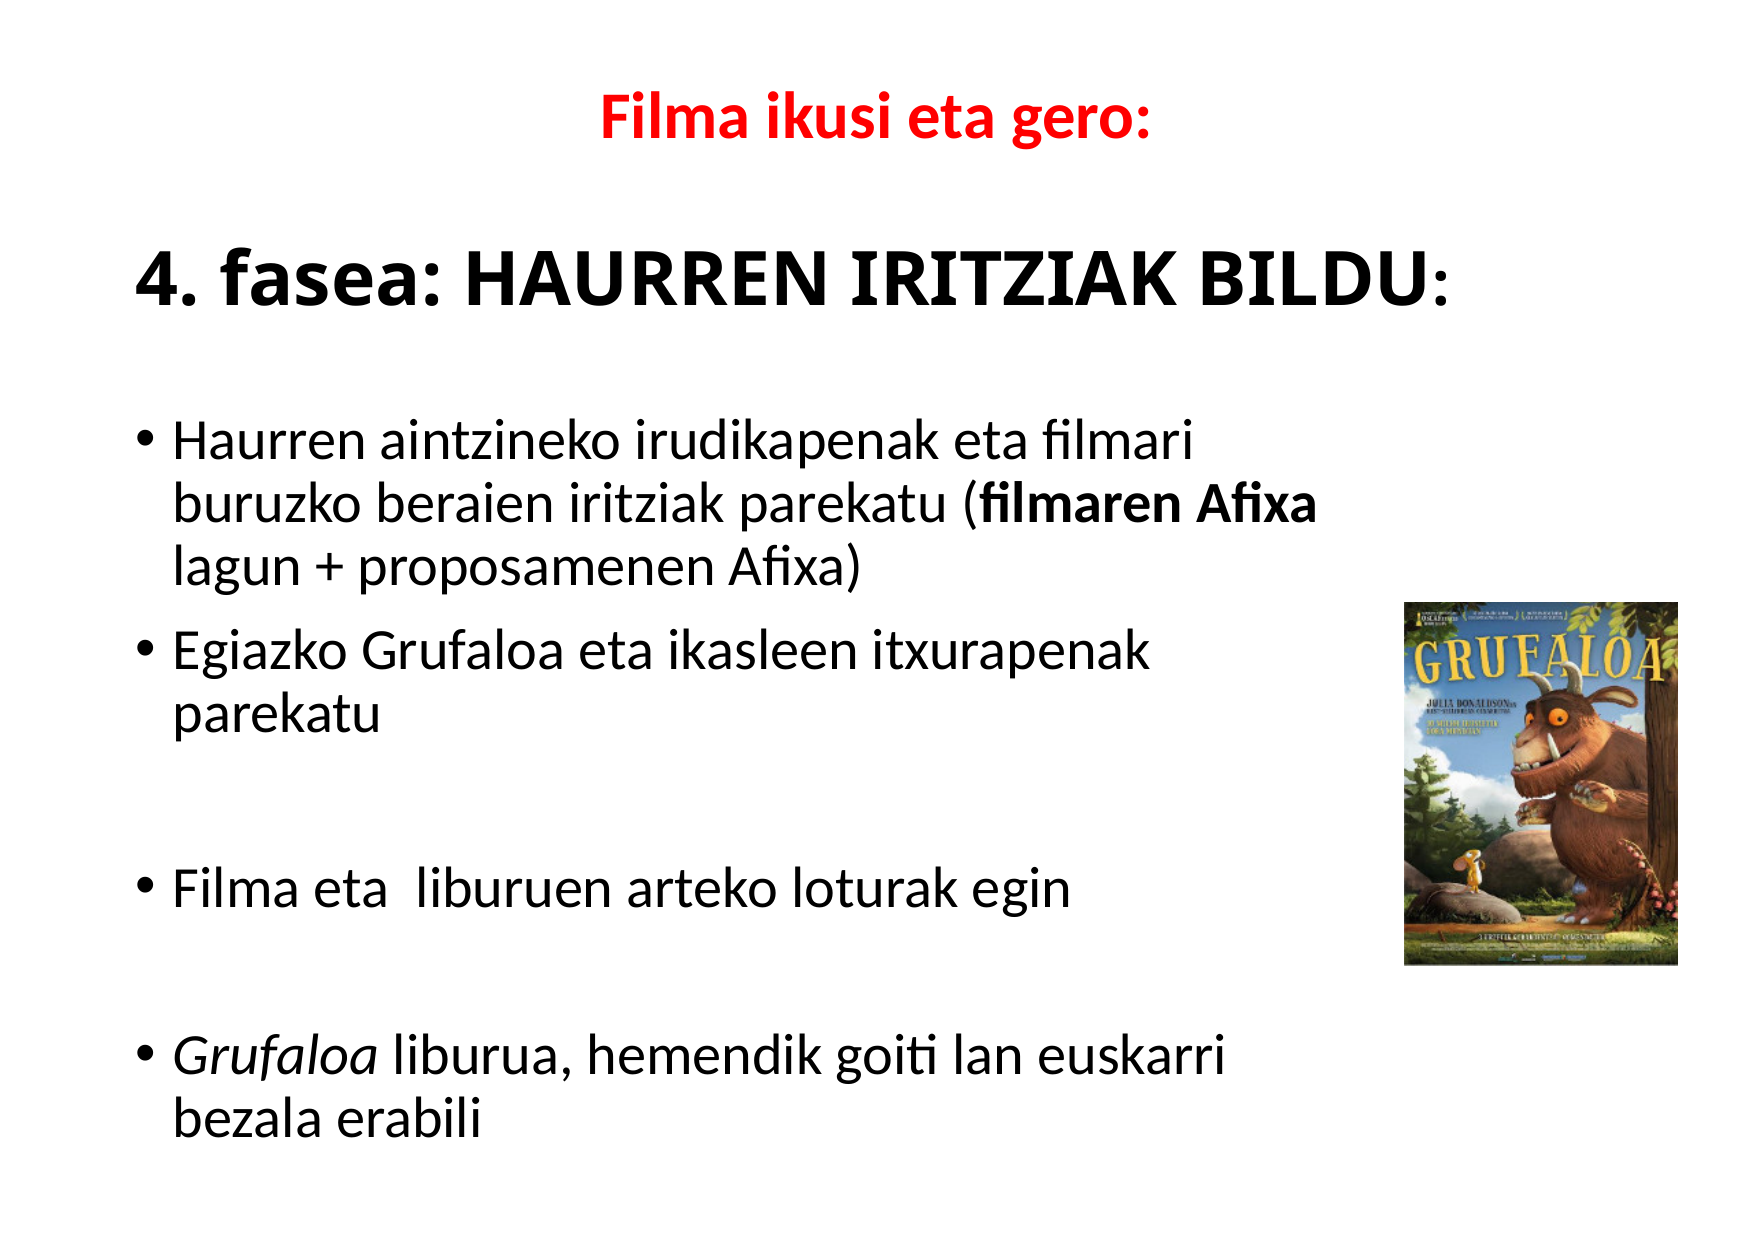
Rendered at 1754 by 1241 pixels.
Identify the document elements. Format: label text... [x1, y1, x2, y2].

text_box Filma ikusi eta gero: [359, 64, 1395, 169]
picture [1404, 602, 1678, 966]
text_box Haurren aintzineko irudikapenak eta filmari buruzko beraien iritziak parekatu (filmaren Afixa lagun + proposamenen Afixa) Egiazko Grufaloa eta ikasleen itxurapenak parekatu Filma eta liburuen arteko loturak egin Grufaloa liburua, hemendik goiti lan euskarri bezala erabili [120, 402, 1371, 1117]
text_box 4. fasea: HAURREN IRITZIAK BILDU: [120, 176, 1634, 354]
